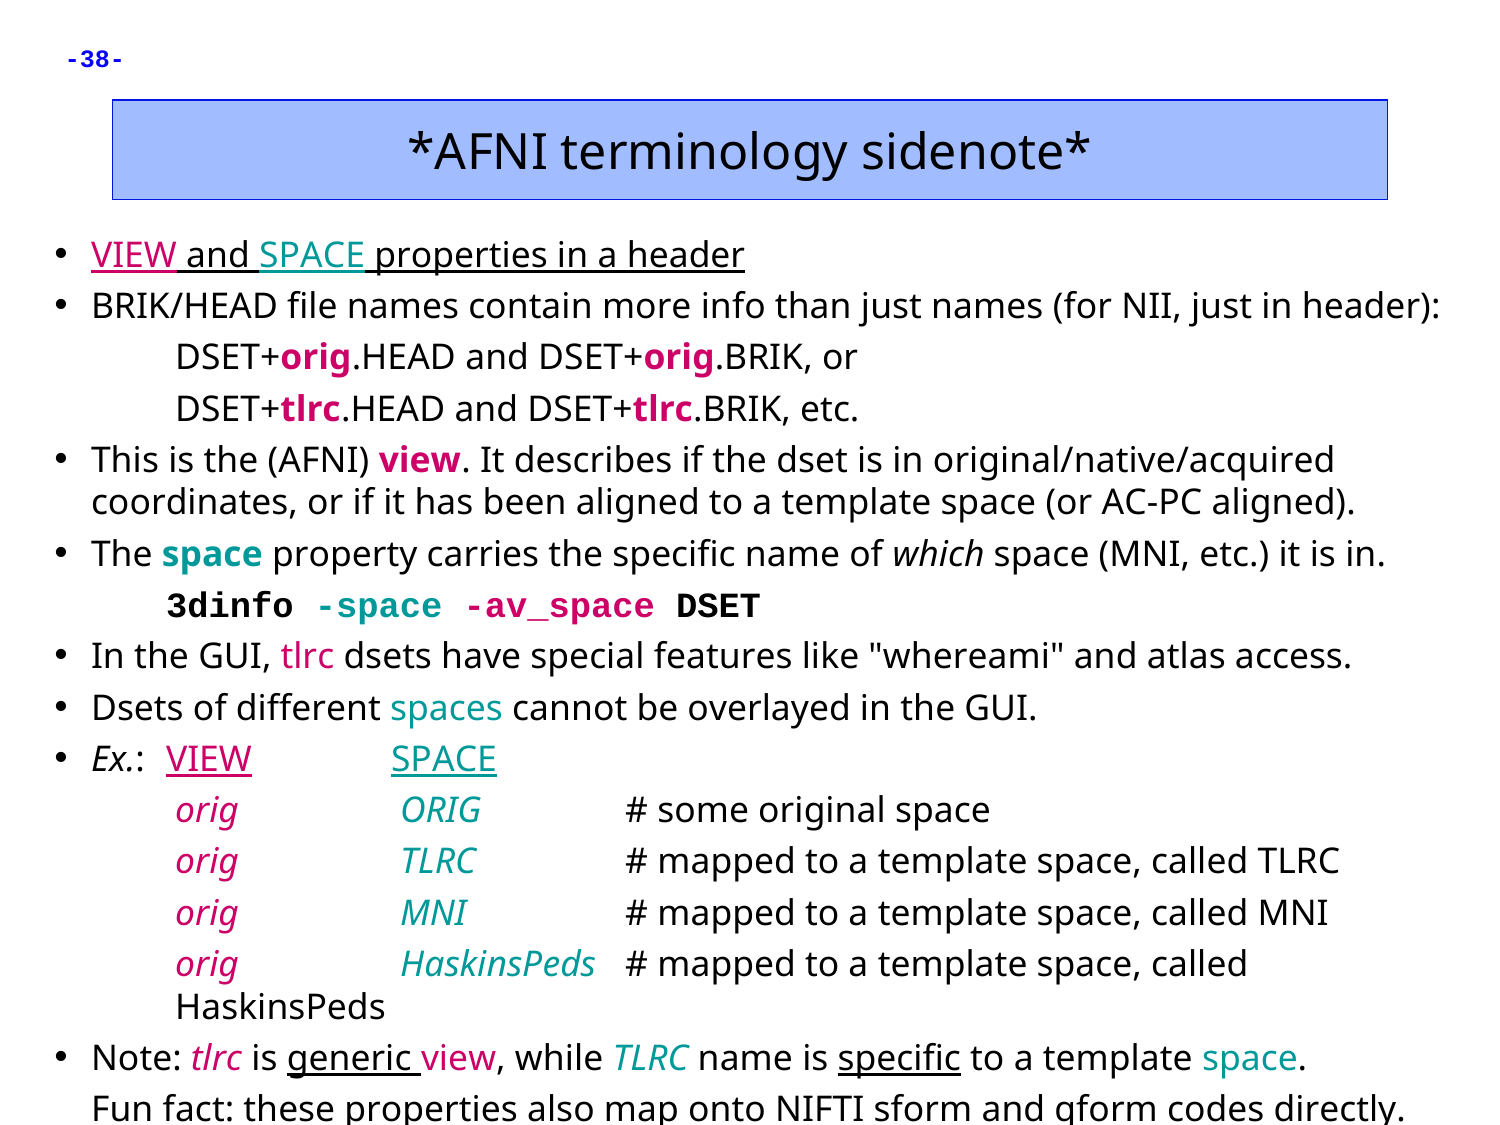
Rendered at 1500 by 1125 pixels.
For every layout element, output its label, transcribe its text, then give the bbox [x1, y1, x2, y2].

text_box VIEW and SPACE properties in a header BRIK/HEAD file names contain more info than just names (for NII, just in header): DSET+orig.HEAD and DSET+orig.BRIK, or DSET+tlrc.HEAD and DSET+tlrc.BRIK, etc. This is the (AFNI) view. It describes if the dset is in original/native/acquired coordinates, or if it has been aligned to a template space (or AC-PC aligned). The space property carries the specific name of which space (MNI, etc.) it is in. 3dinfo -space -av_space DSET In the GUI, tlrc dsets have special features like "whereami" and atlas access. Dsets of different spaces cannot be overlayed in the GUI. Ex.: VIEW SPACE orig ORIG # some original space orig TLRC # mapped to a template space, called TLRC orig MNI # mapped to a template space, called MNI orig HaskinsPeds # mapped to a template space, called HaskinsPeds Note: tlrc is generic view, while TLRC name is specific to a template space. Fun fact: these properties also map onto NIFTI sform and qform codes directly. [38, 223, 1458, 1057]
text_box *AFNI terminology sidenote* [112, 99, 1388, 200]
